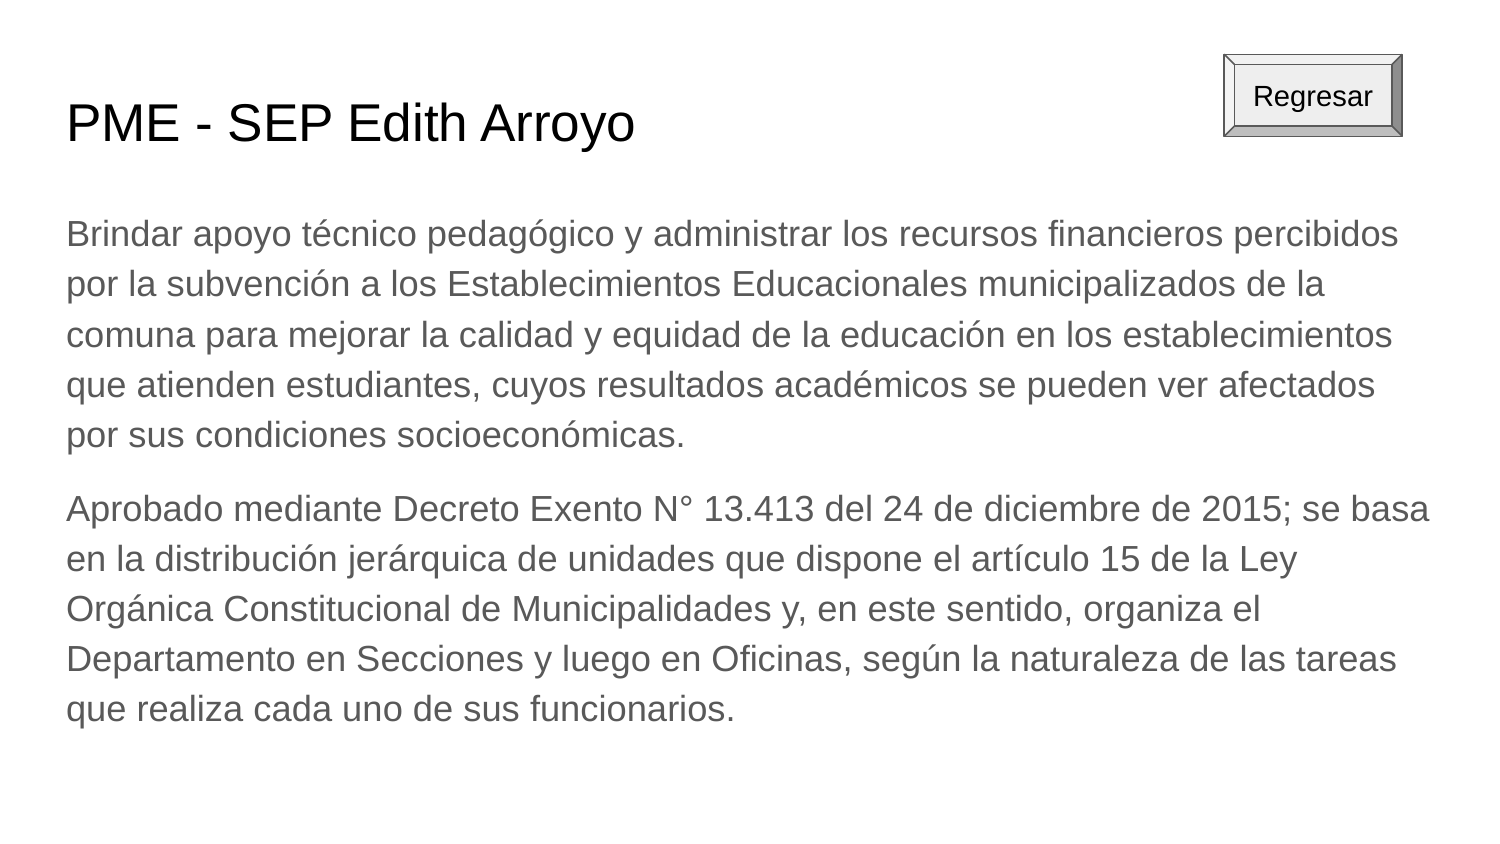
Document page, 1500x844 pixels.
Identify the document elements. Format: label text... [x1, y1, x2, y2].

title PME - SEP Edith Arroyo [51, 72, 1449, 167]
text_box Regresar [1235, 65, 1391, 126]
list Brindar apoyo técnico pedagógico y administrar los recursos financieros percibidos por la subvención a los Establecimientos Educacionales municipalizados de la comuna para mejorar la calidad y equidad de la educación en los establecimientos que atienden estudiantes, cuyos resultados académicos se pueden ver afectados por sus condiciones socioeconómicas. Aprobado mediante Decreto Exento N° 13.413 del 24 de diciembre de 2015; se basa en la distribución jerárquica de unidades que dispone el artículo 15 de la Ley Orgánica Constitucional de Municipalidades y, en este sentido, organiza el Departamento en Secciones y luego en Oficinas, según la naturaleza de las tareas que realiza cada uno de sus funcionarios. [51, 189, 1449, 750]
